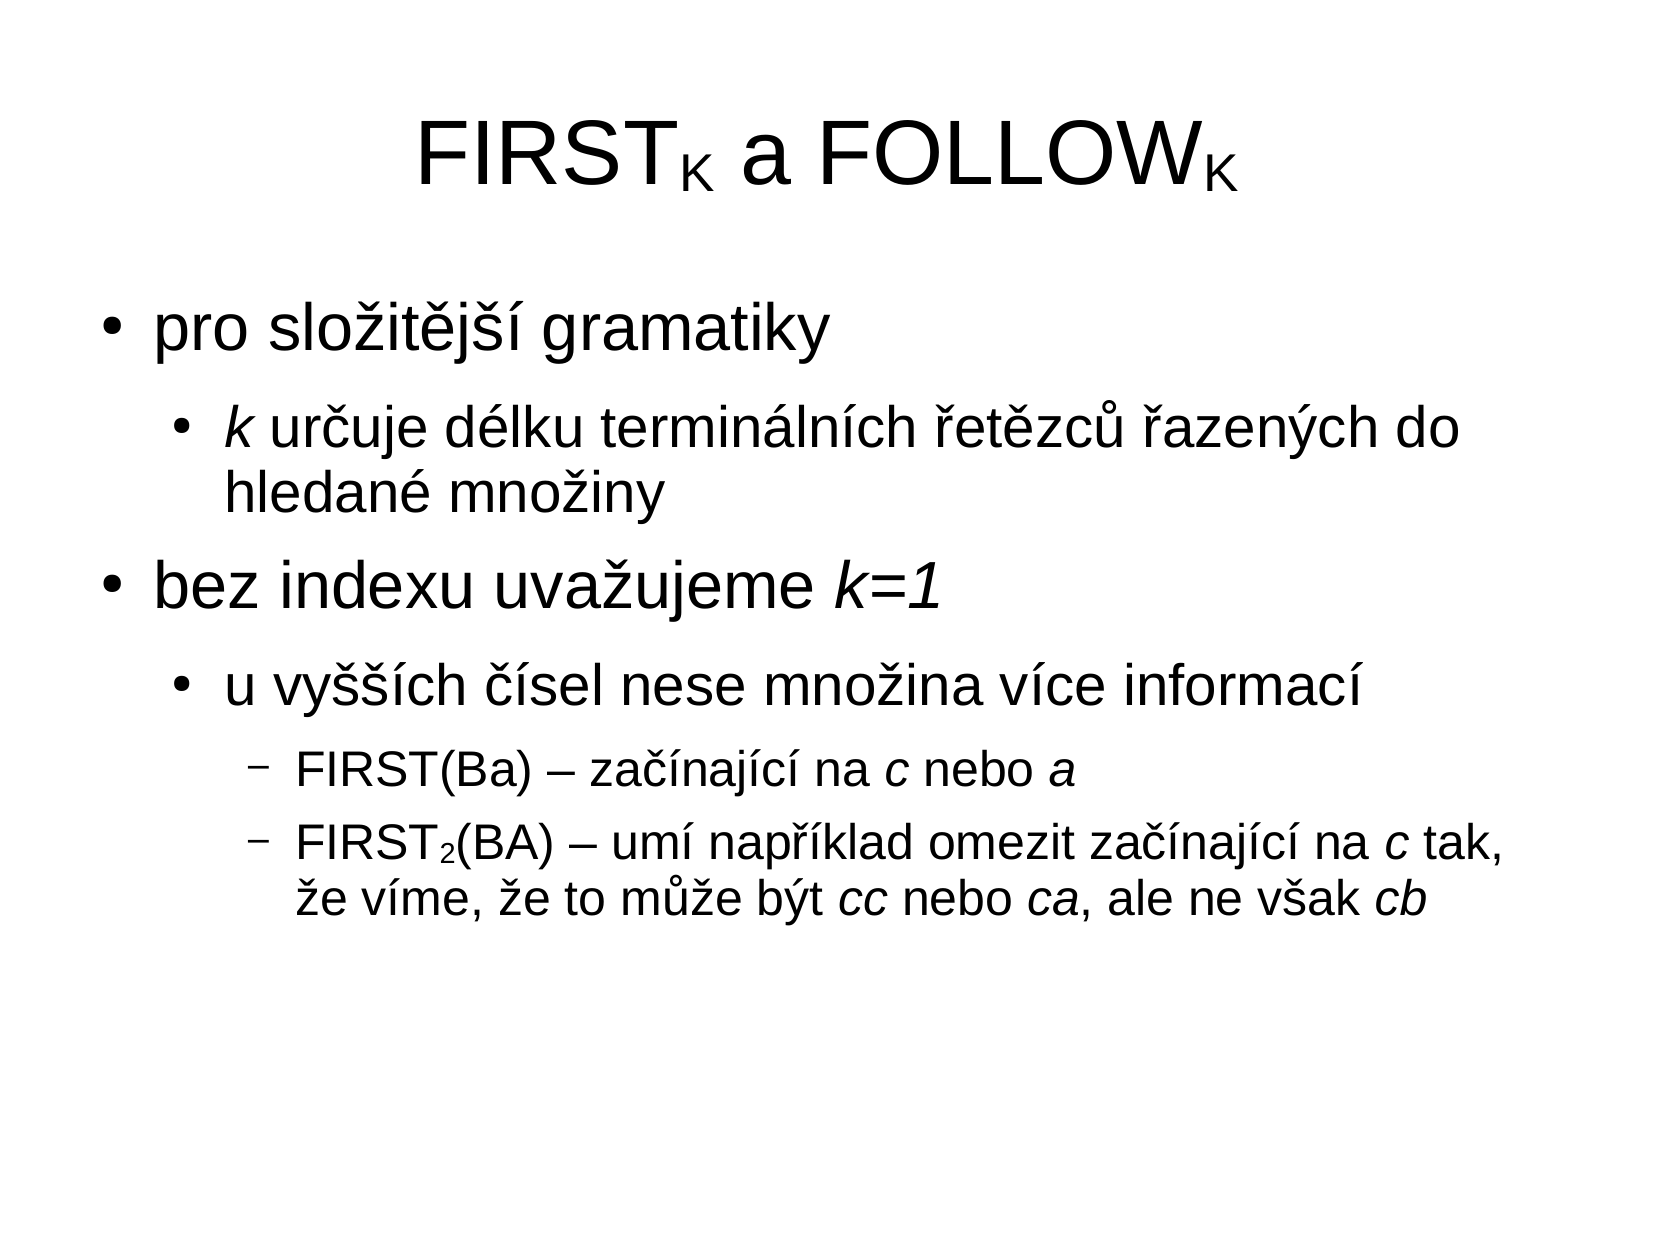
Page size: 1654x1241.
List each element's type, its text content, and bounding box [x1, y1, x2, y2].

title FIRSTK a FOLLOWK [82, 56, 1571, 250]
list pro složitější gramatiky k určuje délku terminálních řetězců řazených do hledané množiny bez indexu uvažujeme k=1 u vyšších čísel nese množina více informací FIRST(Ba) – začínající na c nebo a FIRST2(BA) – umí například omezit začínající na c tak, že víme, že to může být cc nebo ca, ale ne však cb [82, 290, 1571, 1094]
